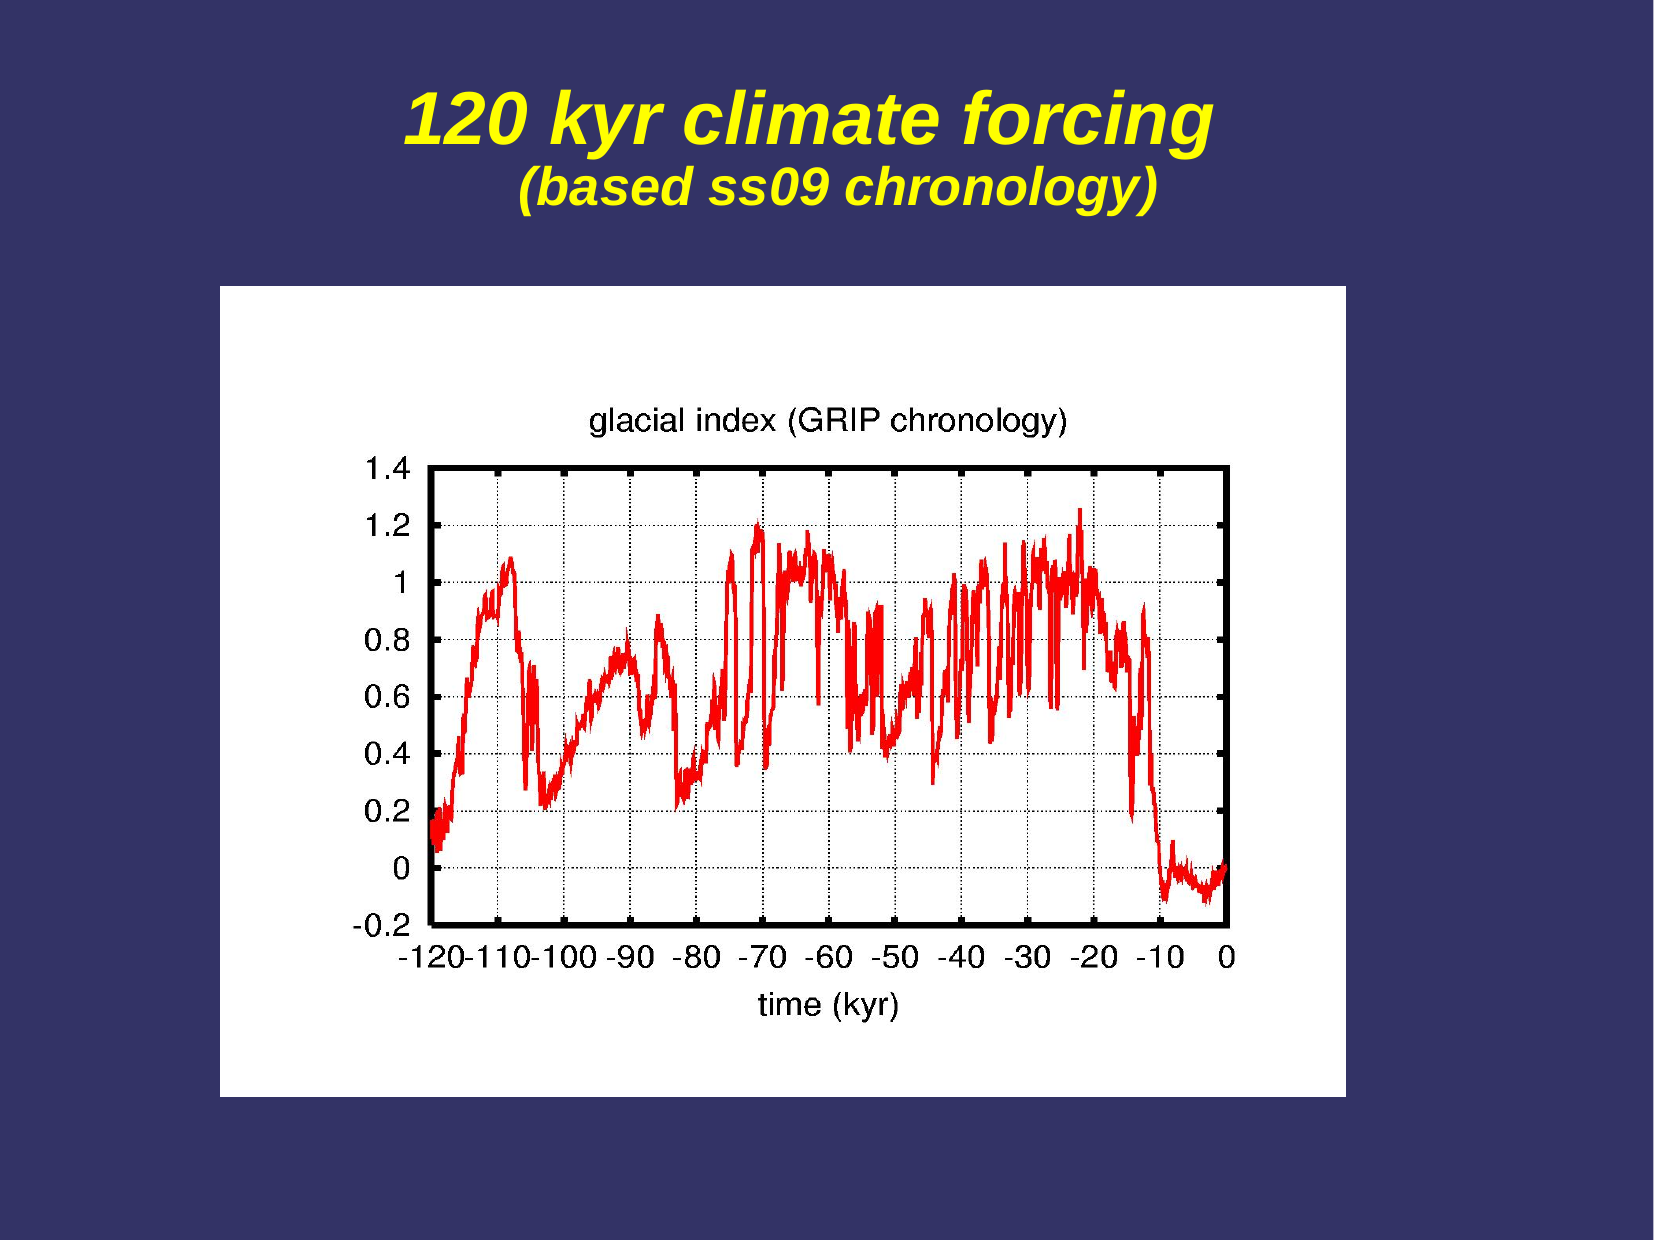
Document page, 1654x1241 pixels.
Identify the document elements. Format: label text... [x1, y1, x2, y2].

picture [220, 286, 1346, 1097]
title 120 kyr climate forcing (based ss09 chronology) [103, 49, 1516, 250]
